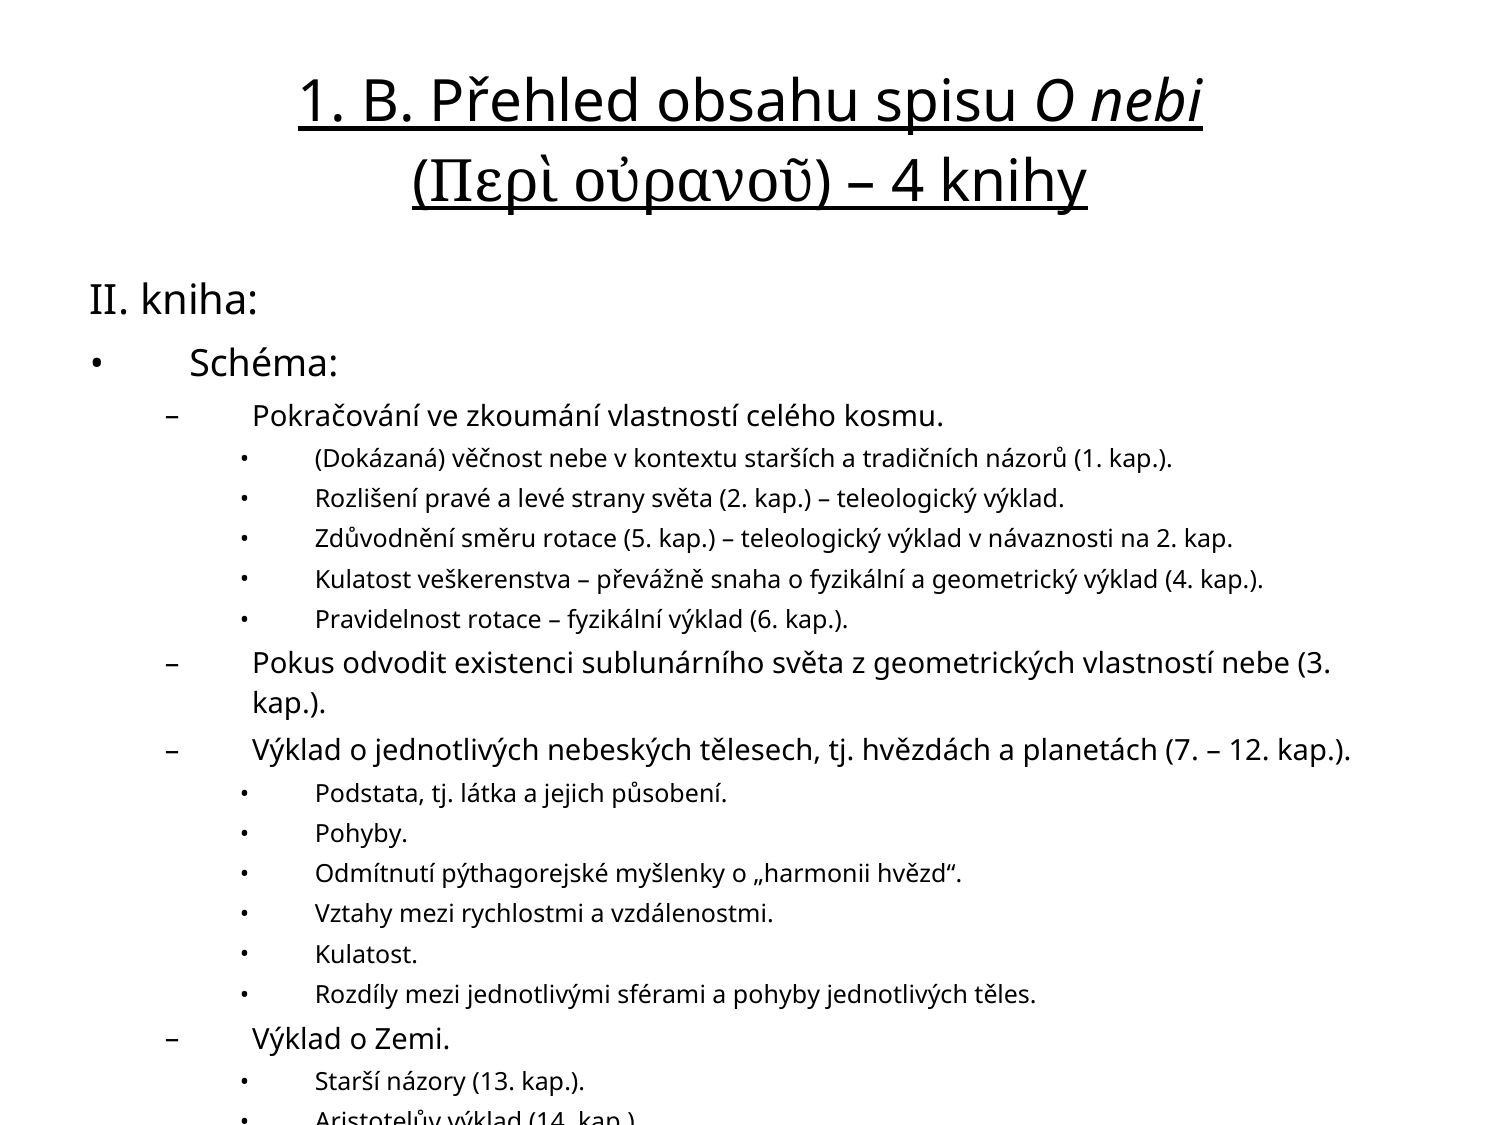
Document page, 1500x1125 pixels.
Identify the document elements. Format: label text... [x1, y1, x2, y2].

title 1. B. Přehled obsahu spisu O nebi (Περὶ οὐρανοῦ) – 4 knihy [75, 45, 1426, 233]
list II. kniha: Schéma: Pokračování ve zkoumání vlastností celého kosmu. (Dokázaná) věčnost nebe v kontextu starších a tradičních názorů (1. kap.). Rozlišení pravé a levé strany světa (2. kap.) – teleologický výklad. Zdůvodnění směru rotace (5. kap.) – teleologický výklad v návaznosti na 2. kap. Kulatost veškerenstva – převážně snaha o fyzikální a geometrický výklad (4. kap.). Pravidelnost rotace – fyzikální výklad (6. kap.). Pokus odvodit existenci sublunárního světa z geometrických vlastností nebe (3. kap.). Výklad o jednotlivých nebeských tělesech, tj. hvězdách a planetách (7. – 12. kap.). Podstata, tj. látka a jejich působení. Pohyby. Odmítnutí pýthagorejské myšlenky o „harmonii hvězd“. Vztahy mezi rychlostmi a vzdálenostmi. Kulatost. Rozdíly mezi jednotlivými sférami a pohyby jednotlivých těles. Výklad o Zemi. Starší názory (13. kap.). Aristotelův výklad (14. kap.). [75, 262, 1426, 1096]
